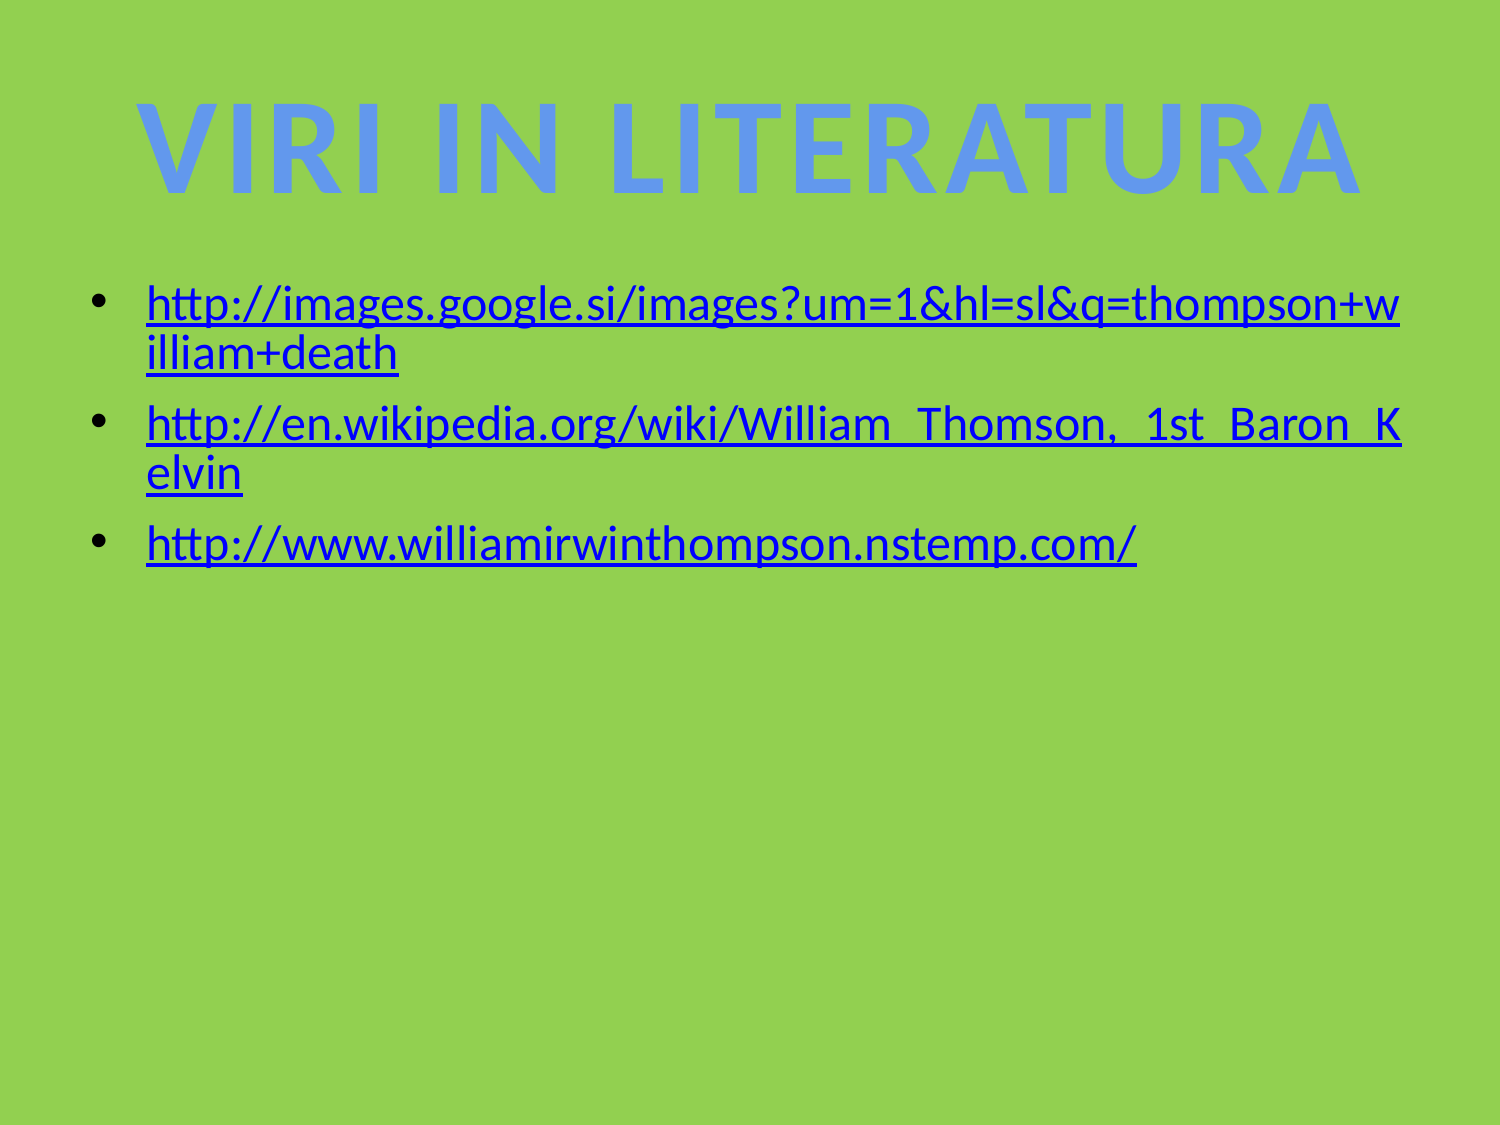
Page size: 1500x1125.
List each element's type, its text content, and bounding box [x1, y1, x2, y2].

list http://images.google.si/images?um=1&hl=sl&q=thompson+william+death http://en.wikipedia.org/wiki/William_Thomson,_1st_Baron_Kelvin http://www.williamirwinthompson.nstemp.com/ [75, 262, 1425, 1005]
title VIRI IN LITERATURA [75, 45, 1425, 233]
